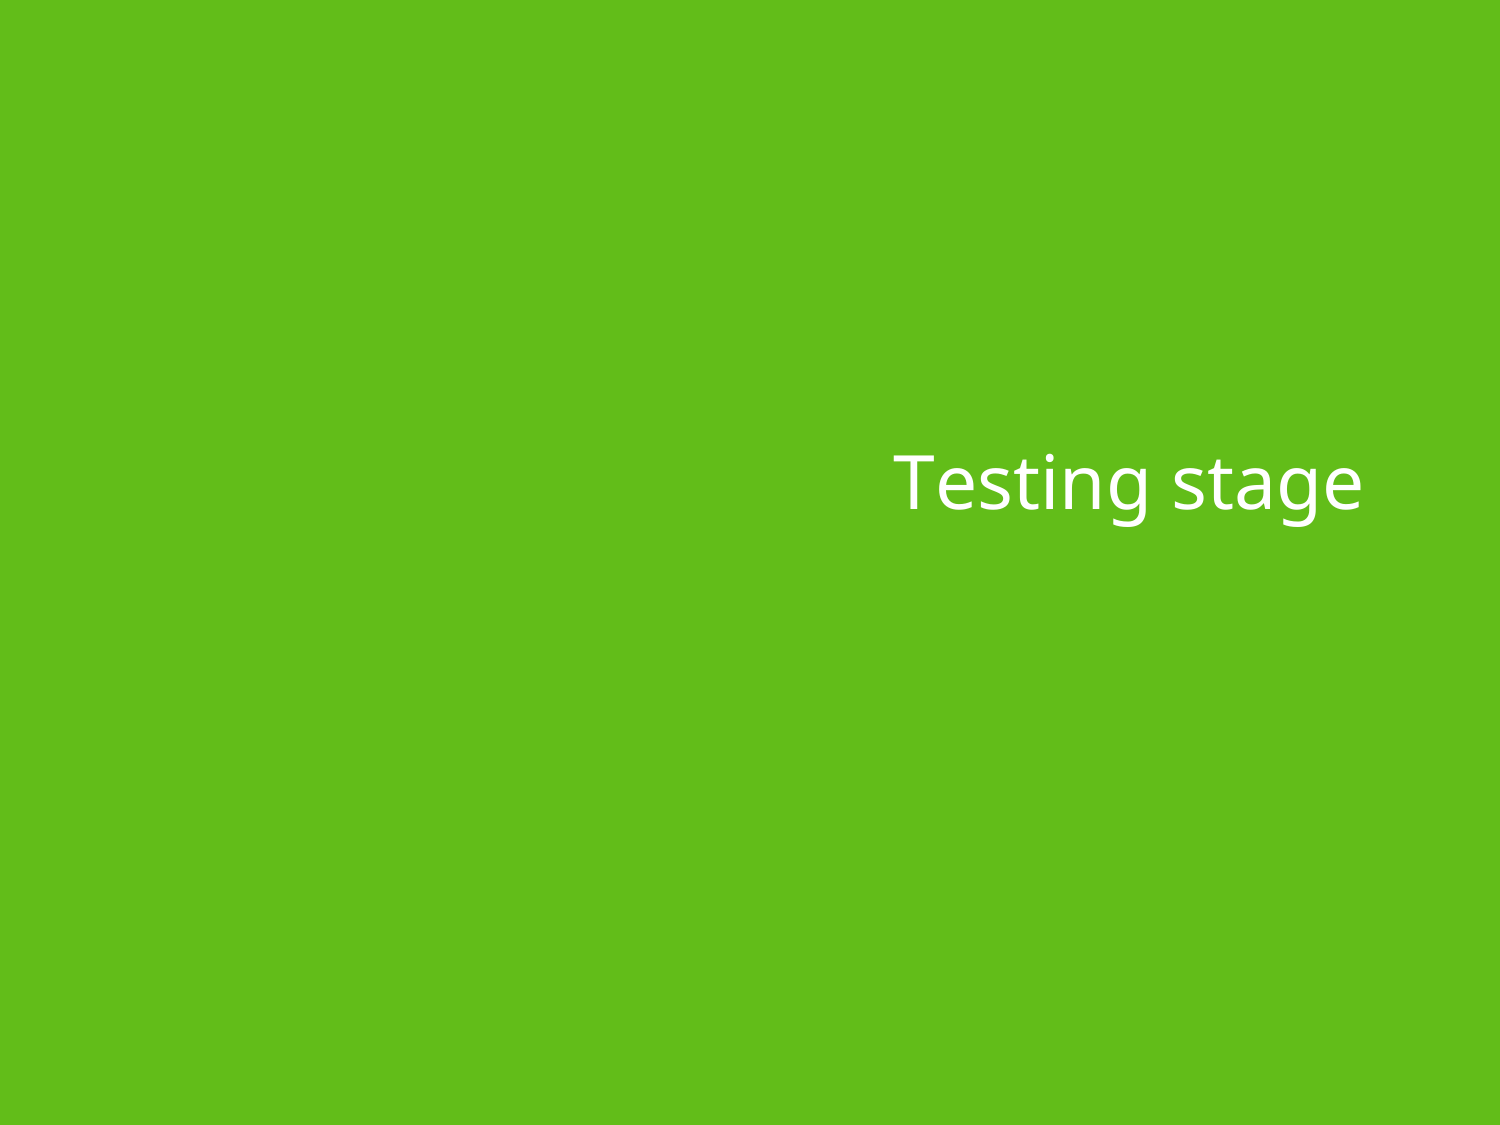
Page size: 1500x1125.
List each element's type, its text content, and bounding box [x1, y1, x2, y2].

title Testing stage [245, 386, 1380, 575]
